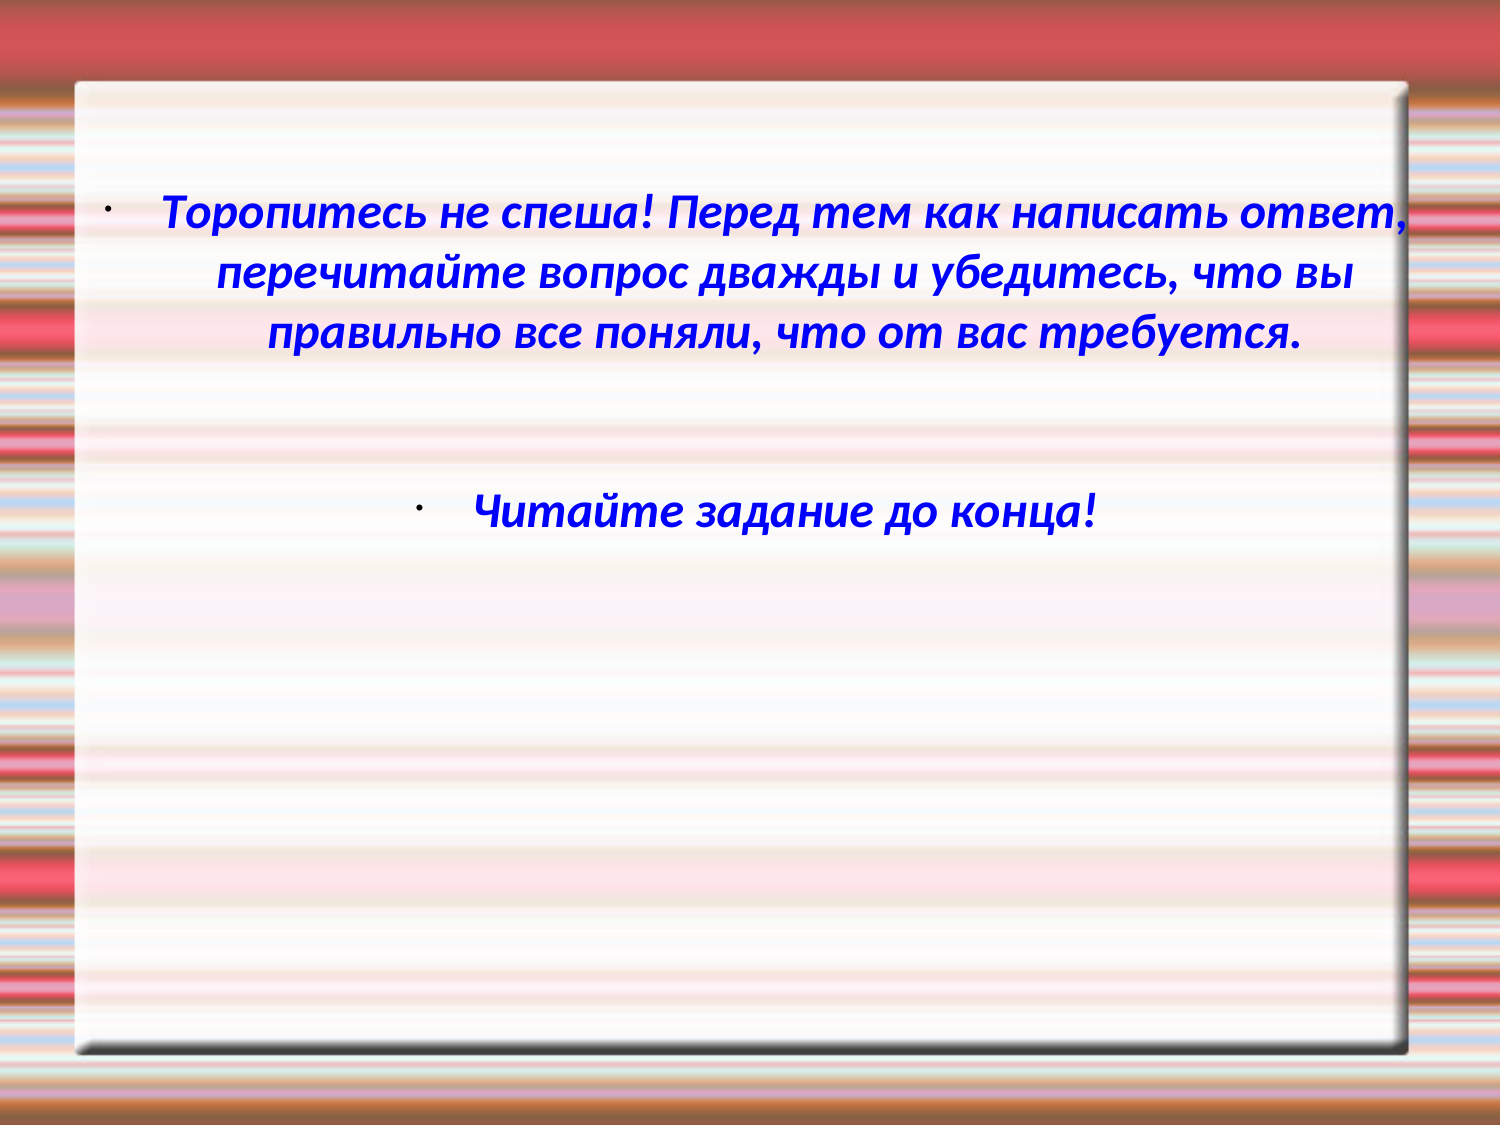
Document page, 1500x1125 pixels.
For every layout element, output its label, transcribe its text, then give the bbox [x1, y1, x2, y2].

picture [0, 0, 1500, 1125]
list Торопитесь не спеша! Перед тем как написать ответ, перечитайте вопрос дважды и убедитесь, что вы правильно все поняли, что от вас требуется. Читайте задание до конца! [82, 82, 1432, 825]
